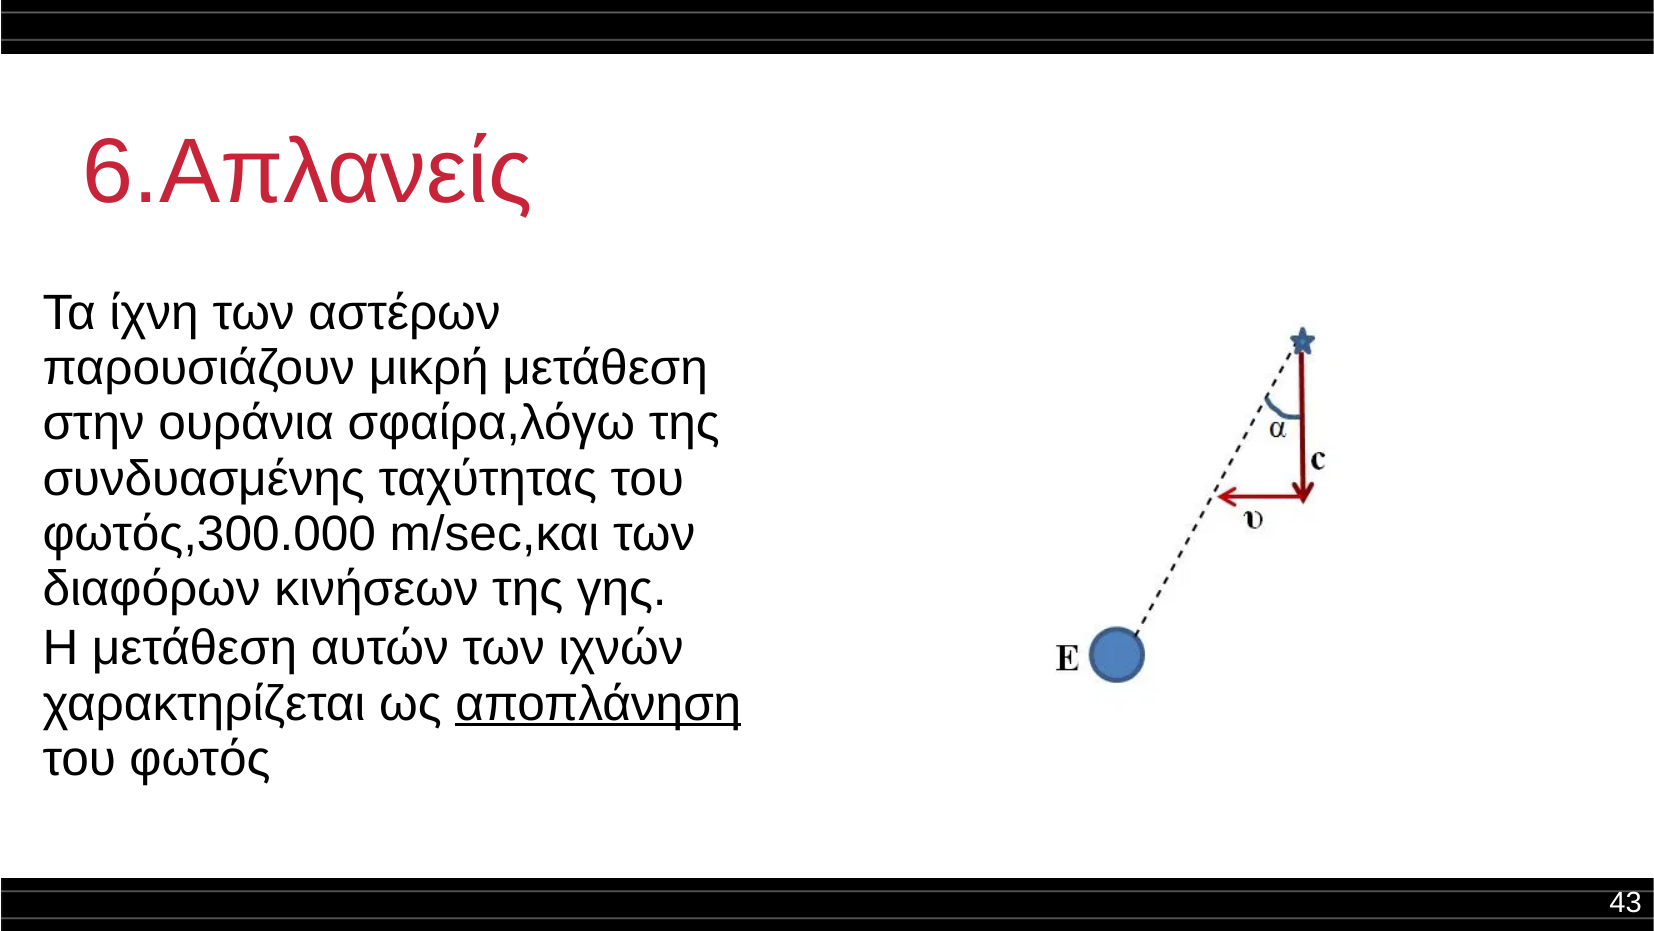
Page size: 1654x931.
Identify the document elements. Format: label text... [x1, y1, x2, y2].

picture [975, 283, 1474, 713]
picture [1, 878, 1654, 931]
title 6.Απλανείς [82, 92, 1571, 249]
list Τα ίχνη των αστέρων παρουσιάζουν μικρή μετάθεση στην ουράνια σφαίρα,λόγω της συνδυασμένης ταχύτητας του φωτός,300.000 m/sec,και των διαφόρων κινήσεων της γης. Η μετάθεση αυτών των ιχνών χαρακτηρίζεται ως αποπλάνηση του φωτός [37, 225, 809, 826]
picture [1, 0, 1654, 54]
